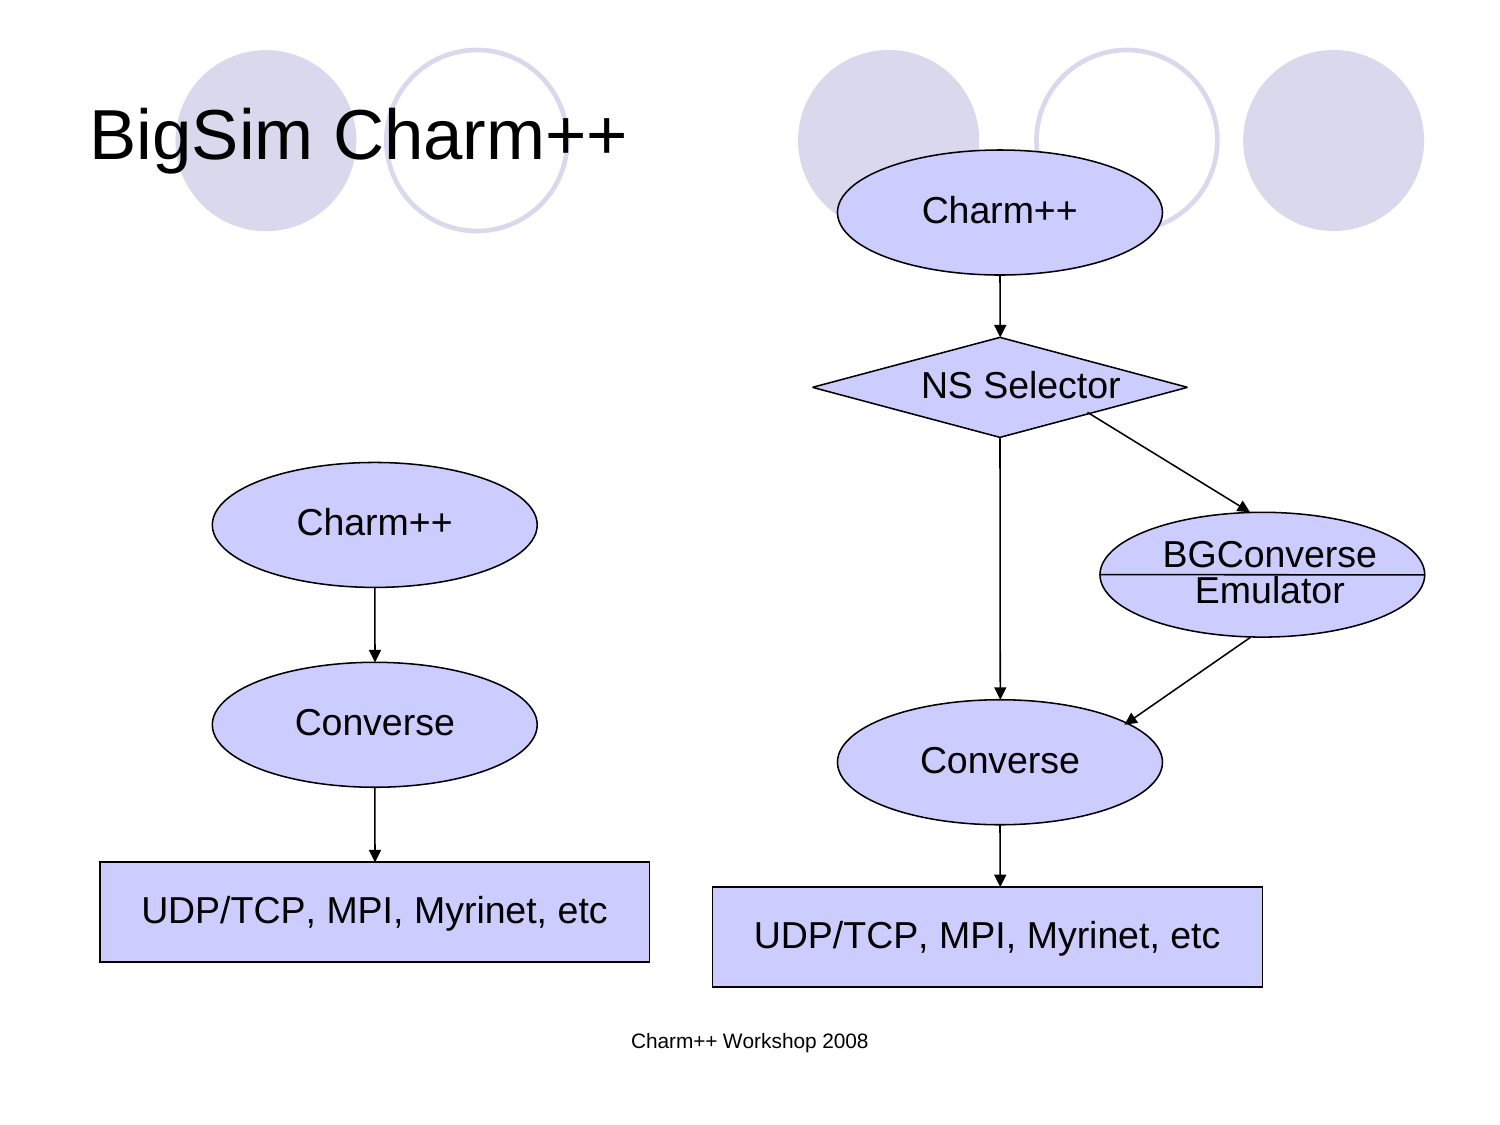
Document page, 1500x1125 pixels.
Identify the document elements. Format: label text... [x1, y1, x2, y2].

text_box Charm++ [212, 462, 538, 588]
text_box BGConverse Emulator [1100, 512, 1425, 574]
text_box BGConverse Emulator [1099, 574, 1425, 638]
text_box NS Selector [812, 337, 1188, 438]
text_box UDP/TCP, MPI, Myrinet, etc [99, 862, 650, 963]
text_box Converse [837, 699, 1163, 825]
text_box UDP/TCP, MPI, Myrinet, etc [712, 887, 1263, 988]
text_box Charm++ [837, 149, 1163, 276]
text_box Converse [212, 662, 538, 788]
title BigSim Charm++ [75, 45, 1426, 233]
